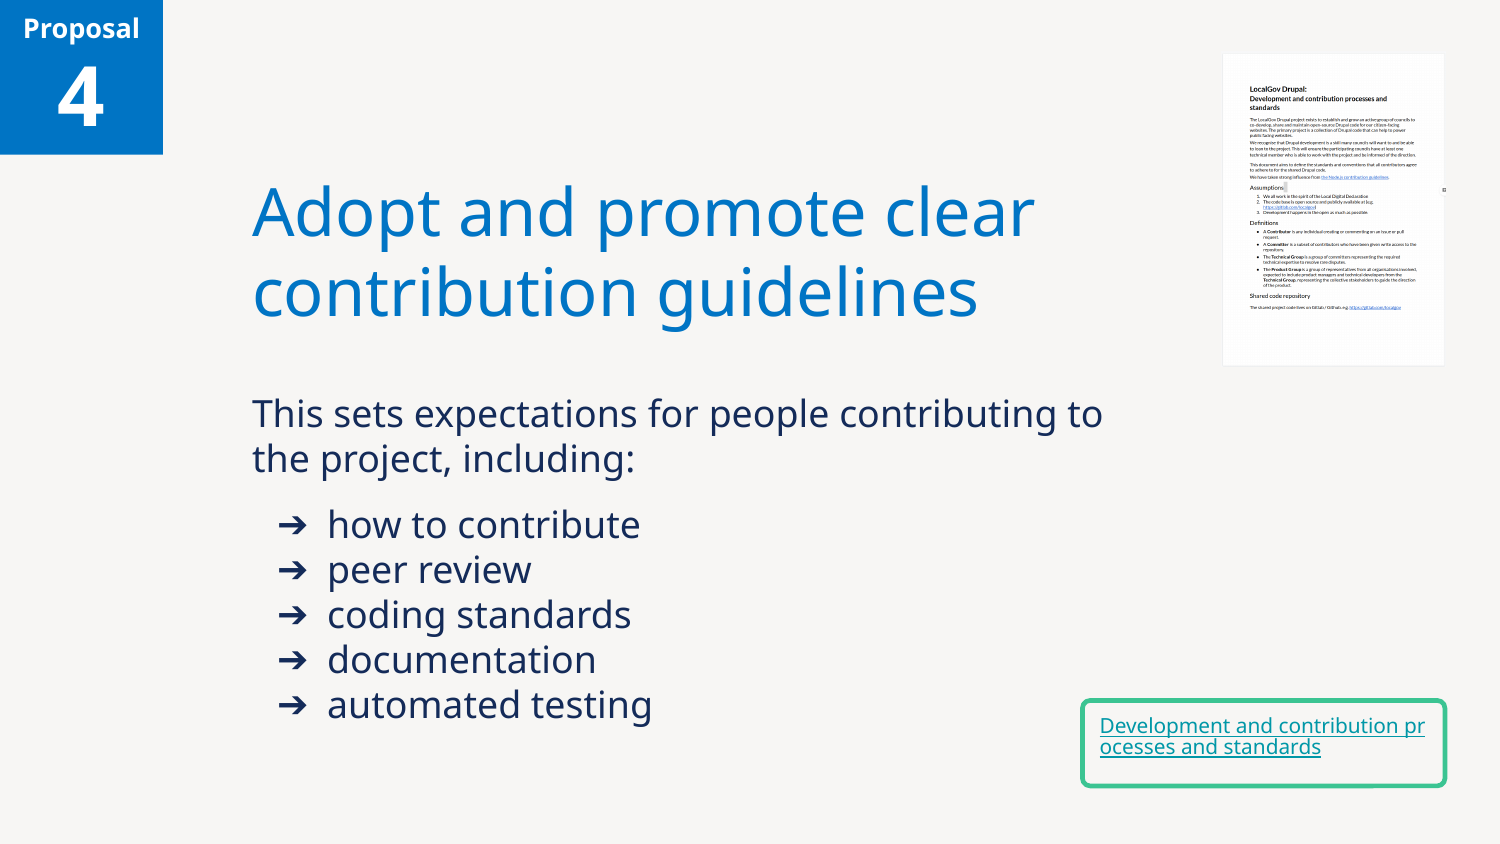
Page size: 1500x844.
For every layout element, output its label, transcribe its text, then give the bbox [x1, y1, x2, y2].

text_box Proposal 4 [0, 0, 163, 155]
picture [1221, 51, 1446, 367]
text_box Adopt and promote clear contribution guidelines This sets expectations for people contributing to the project, including: how to contribute peer review coding standards documentation automated testing [236, 154, 1177, 724]
text_box Development and contribution processes and standards [1082, 700, 1446, 786]
